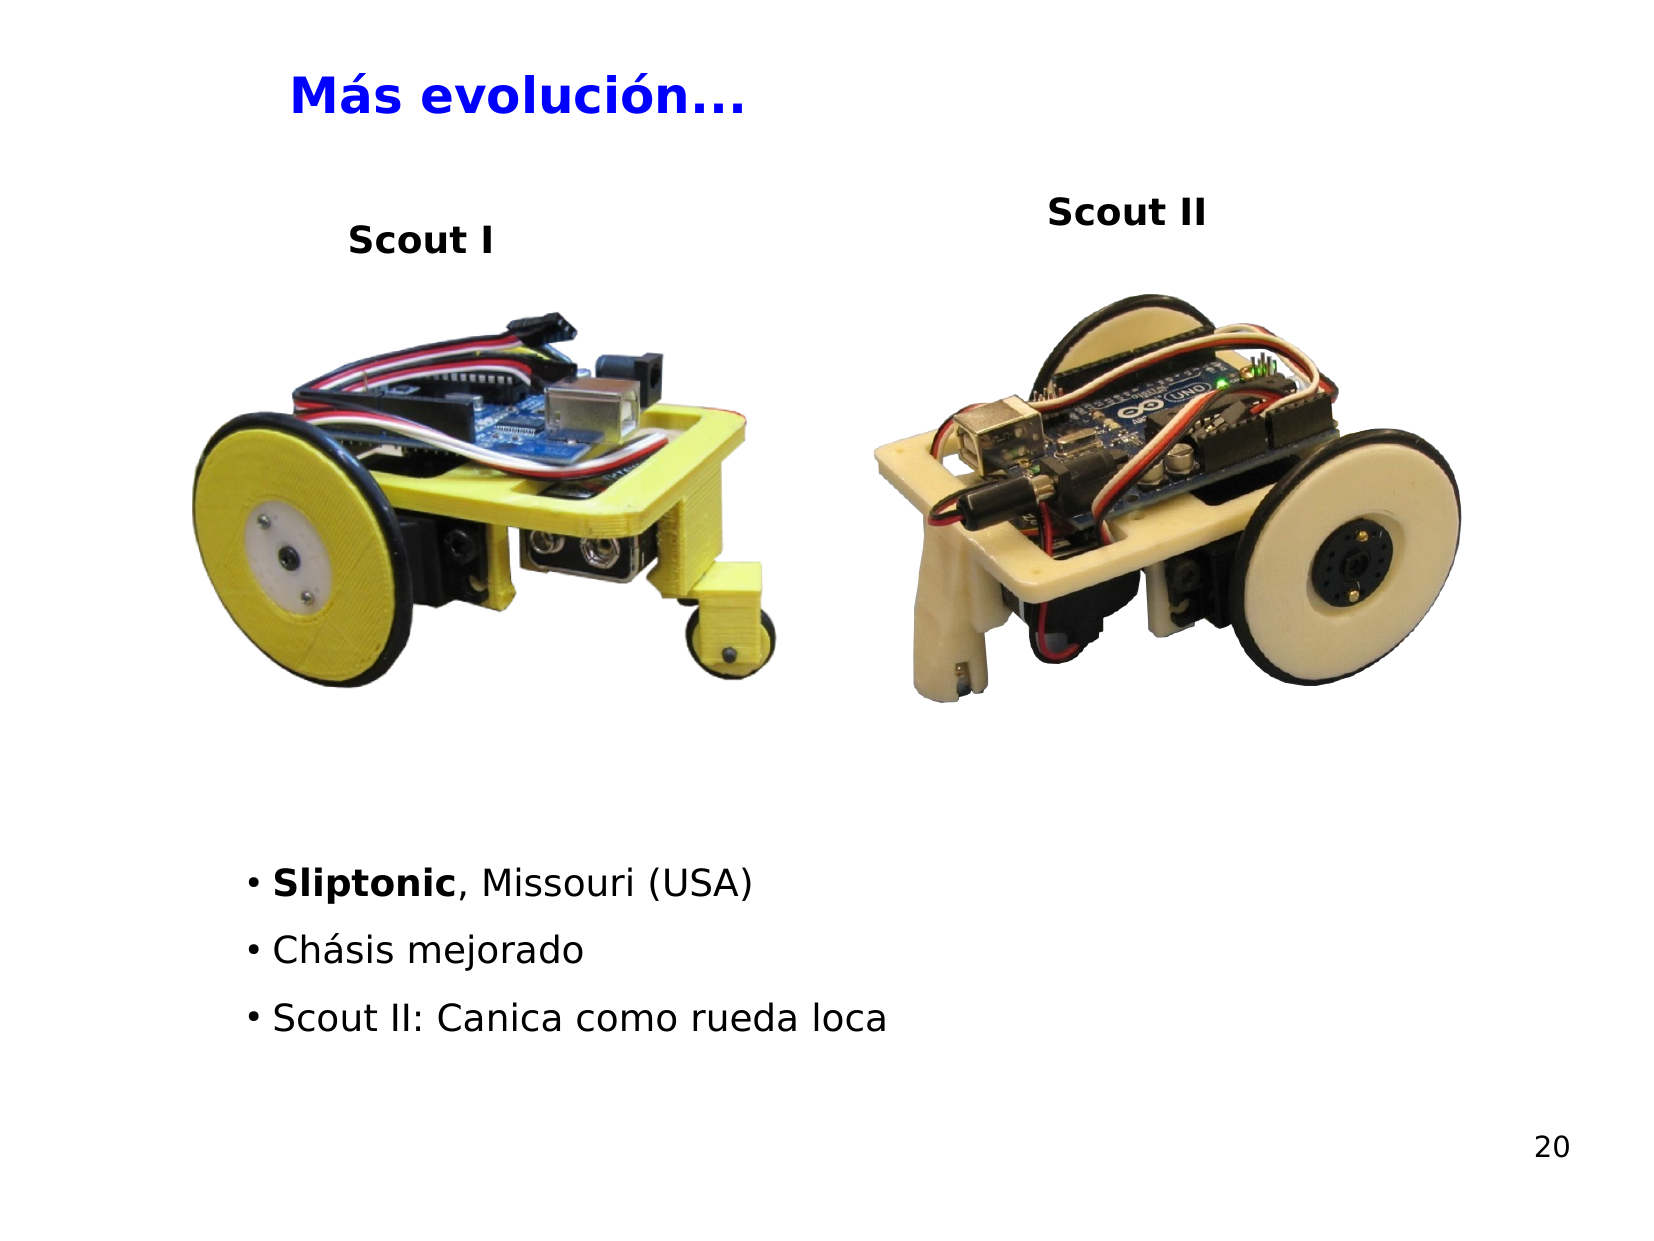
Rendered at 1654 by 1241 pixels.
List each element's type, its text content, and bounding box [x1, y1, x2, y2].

picture [183, 304, 784, 702]
picture [848, 271, 1515, 795]
text_box Más evolución... [274, 59, 877, 133]
text_box Sliptonic, Missouri (USA) Chásis mejorado Scout II: Canica como rueda loca [232, 854, 1084, 1048]
text_box Scout II [1032, 183, 1349, 249]
text_box Scout I [332, 211, 650, 277]
